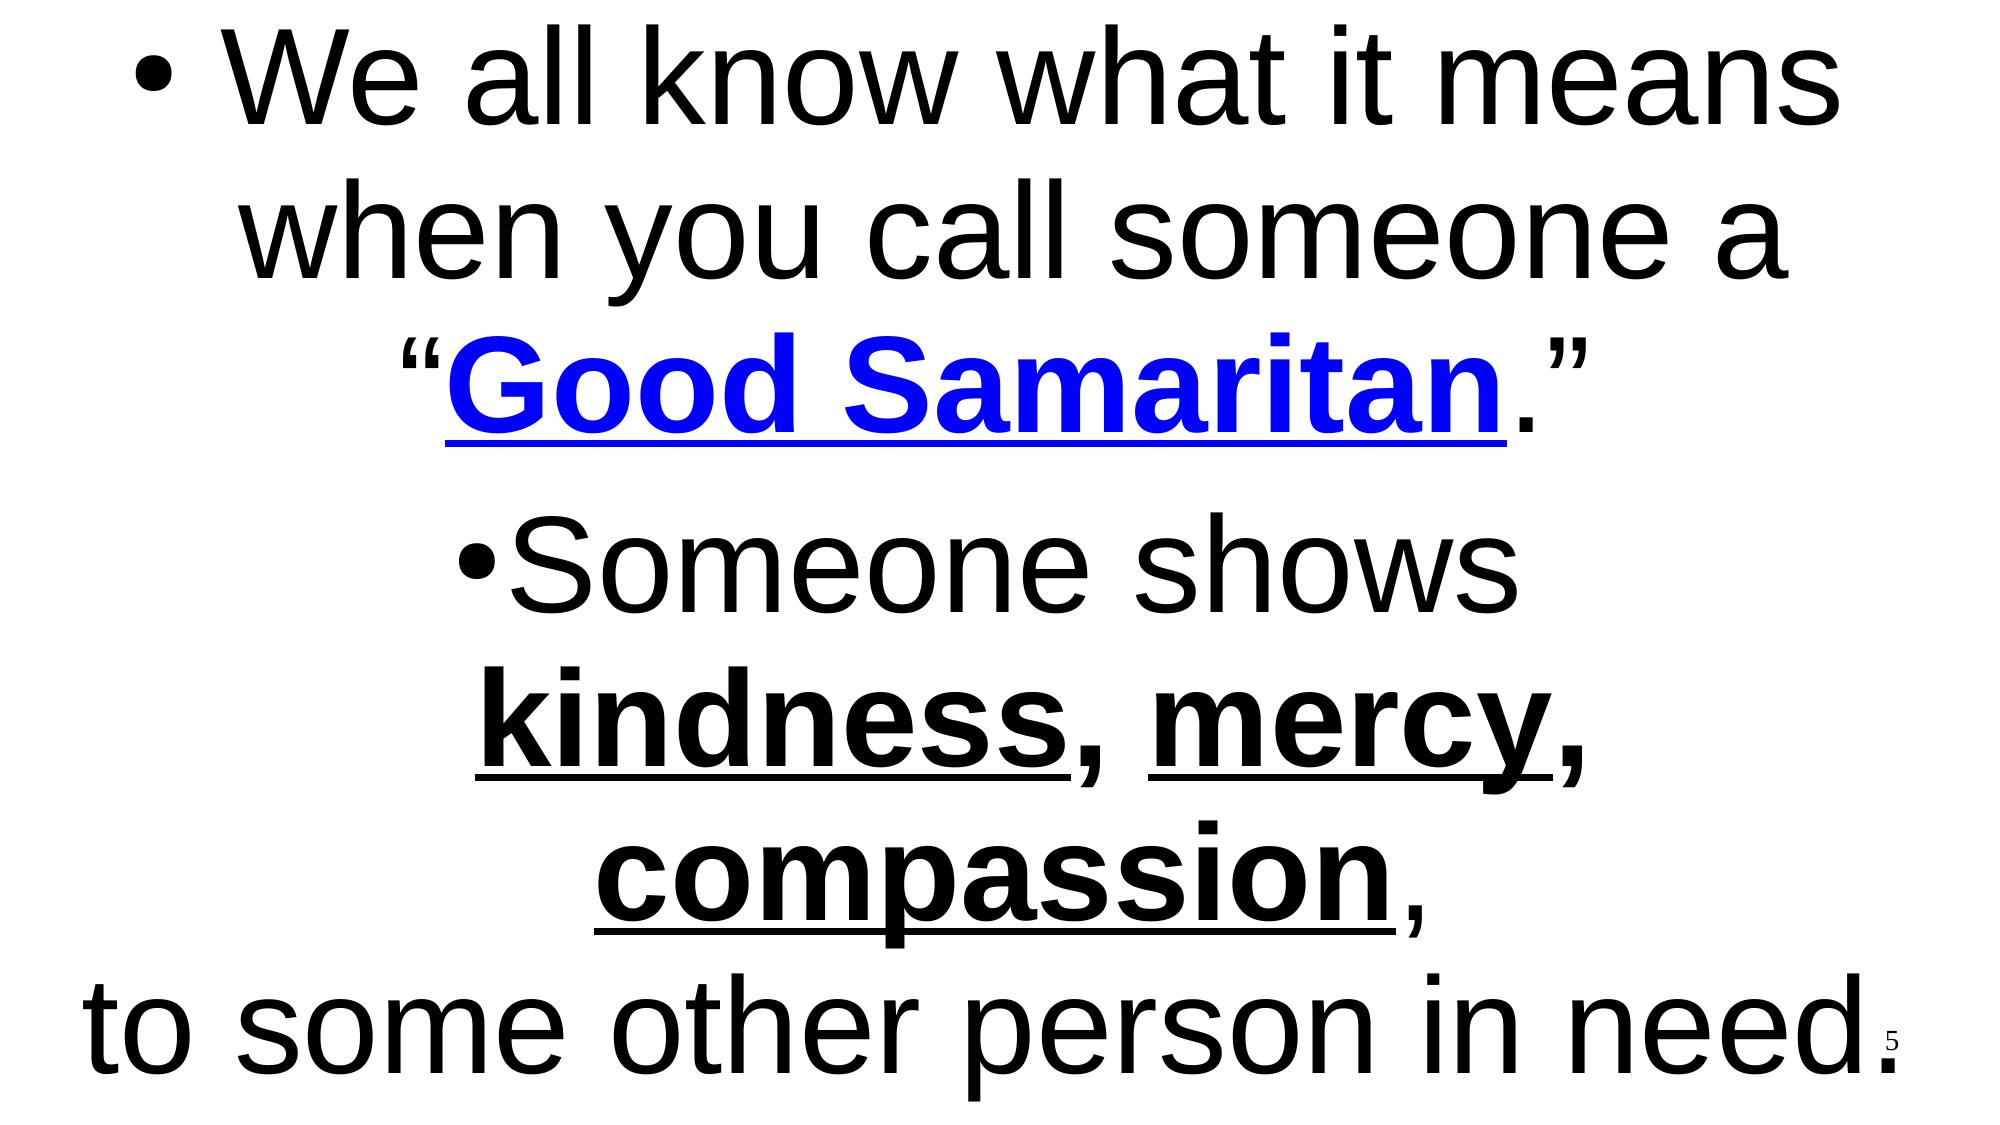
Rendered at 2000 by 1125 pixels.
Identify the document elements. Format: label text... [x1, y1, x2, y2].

list We all know what it means when you call someone a “Good Samaritan.” Someone shows kindness, mercy, compassion, to some other person in need. [0, 0, 1996, 1123]
